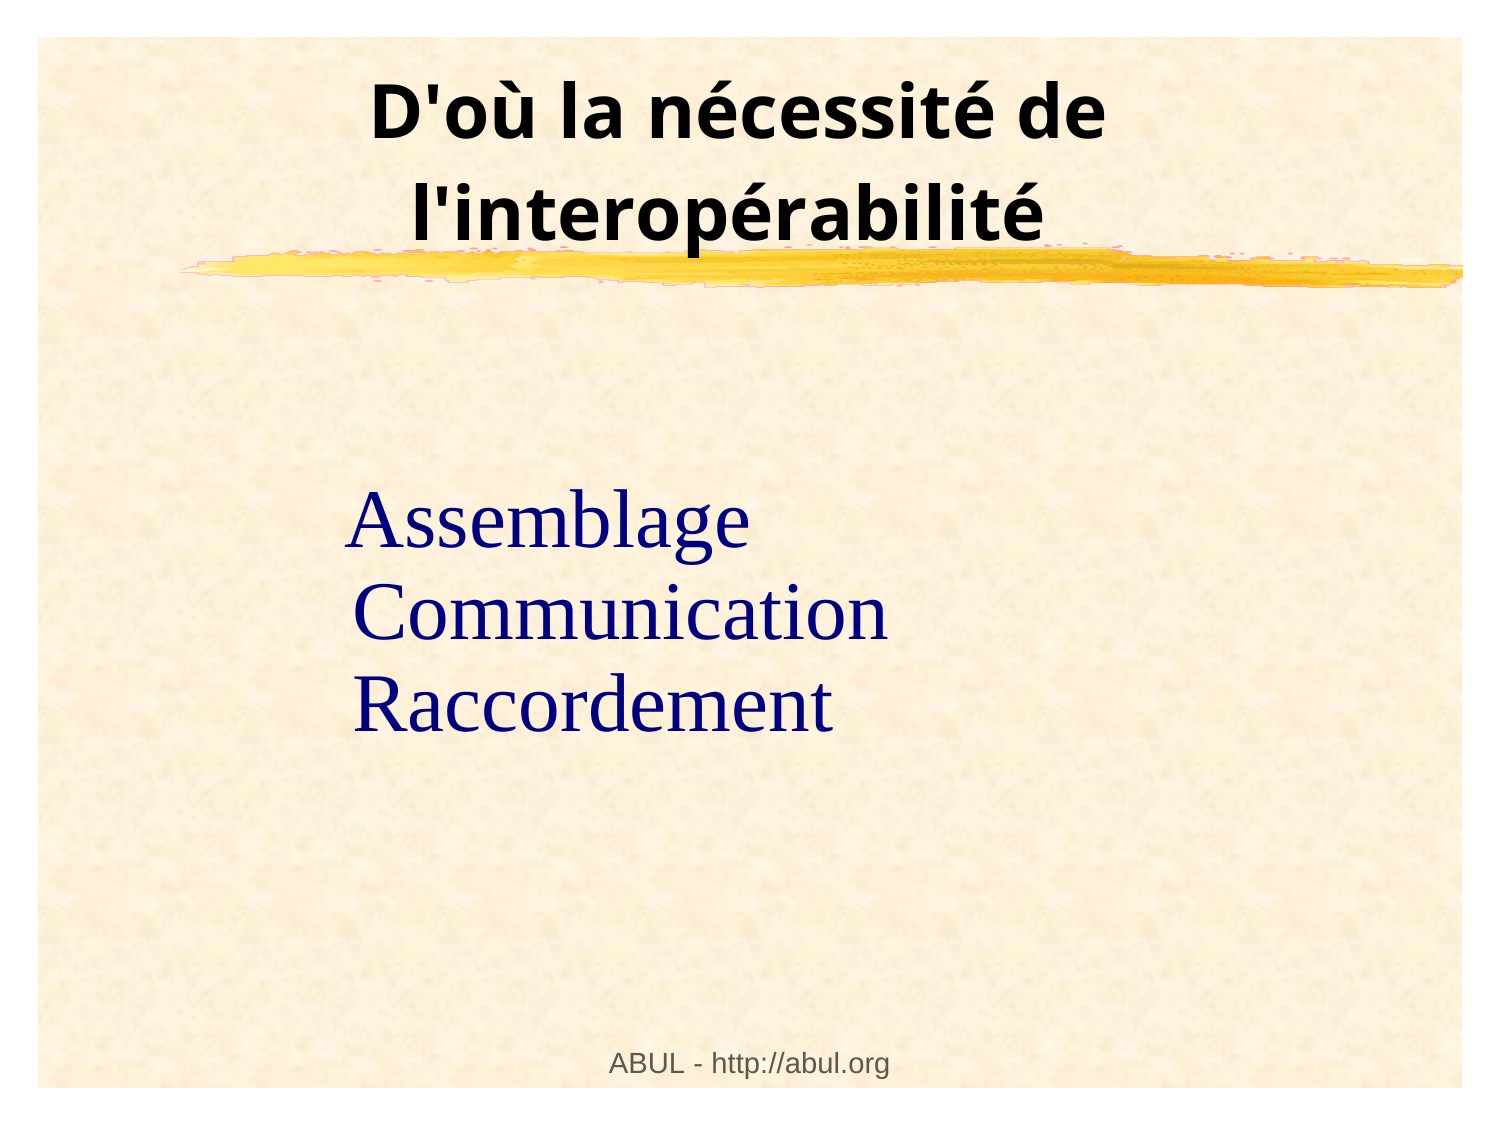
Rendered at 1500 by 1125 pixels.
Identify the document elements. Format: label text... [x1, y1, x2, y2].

title D'où la nécessité de l'interopérabilité [37, 65, 1439, 256]
picture [37, 37, 1463, 1088]
text_box Assemblage Communication Raccordement [331, 473, 1313, 775]
